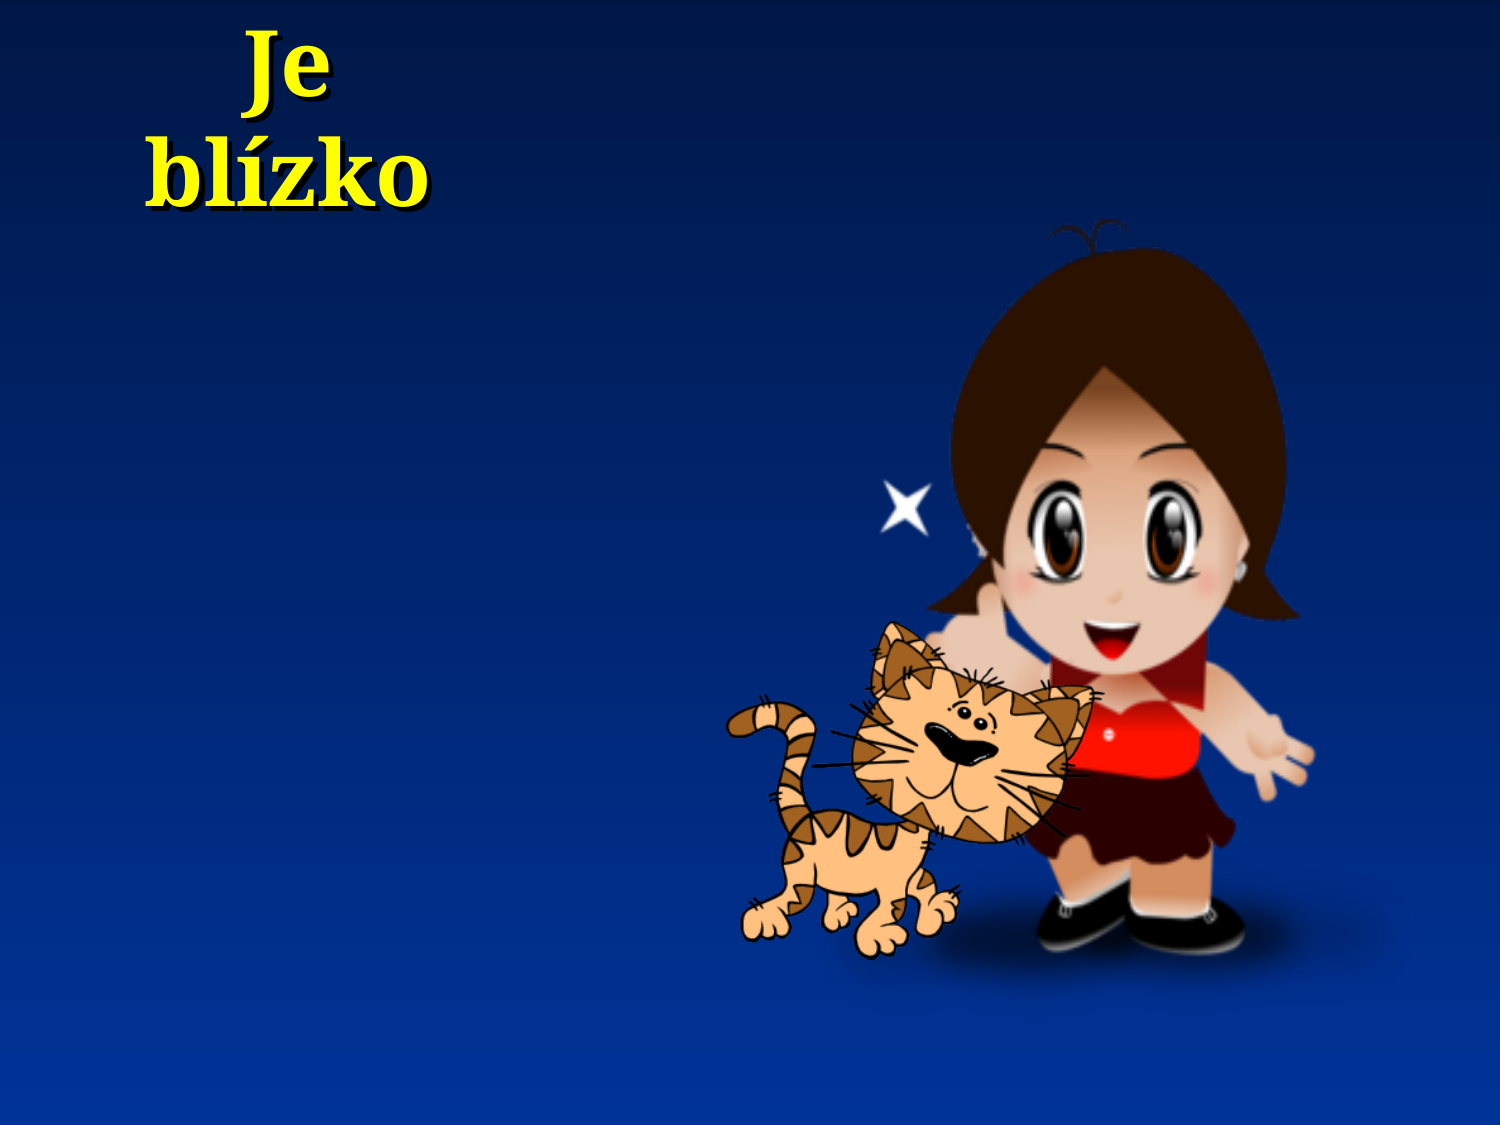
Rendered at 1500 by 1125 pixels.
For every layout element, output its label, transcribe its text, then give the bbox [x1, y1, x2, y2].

title Je blízko [75, 45, 502, 185]
picture [726, 219, 1424, 1021]
